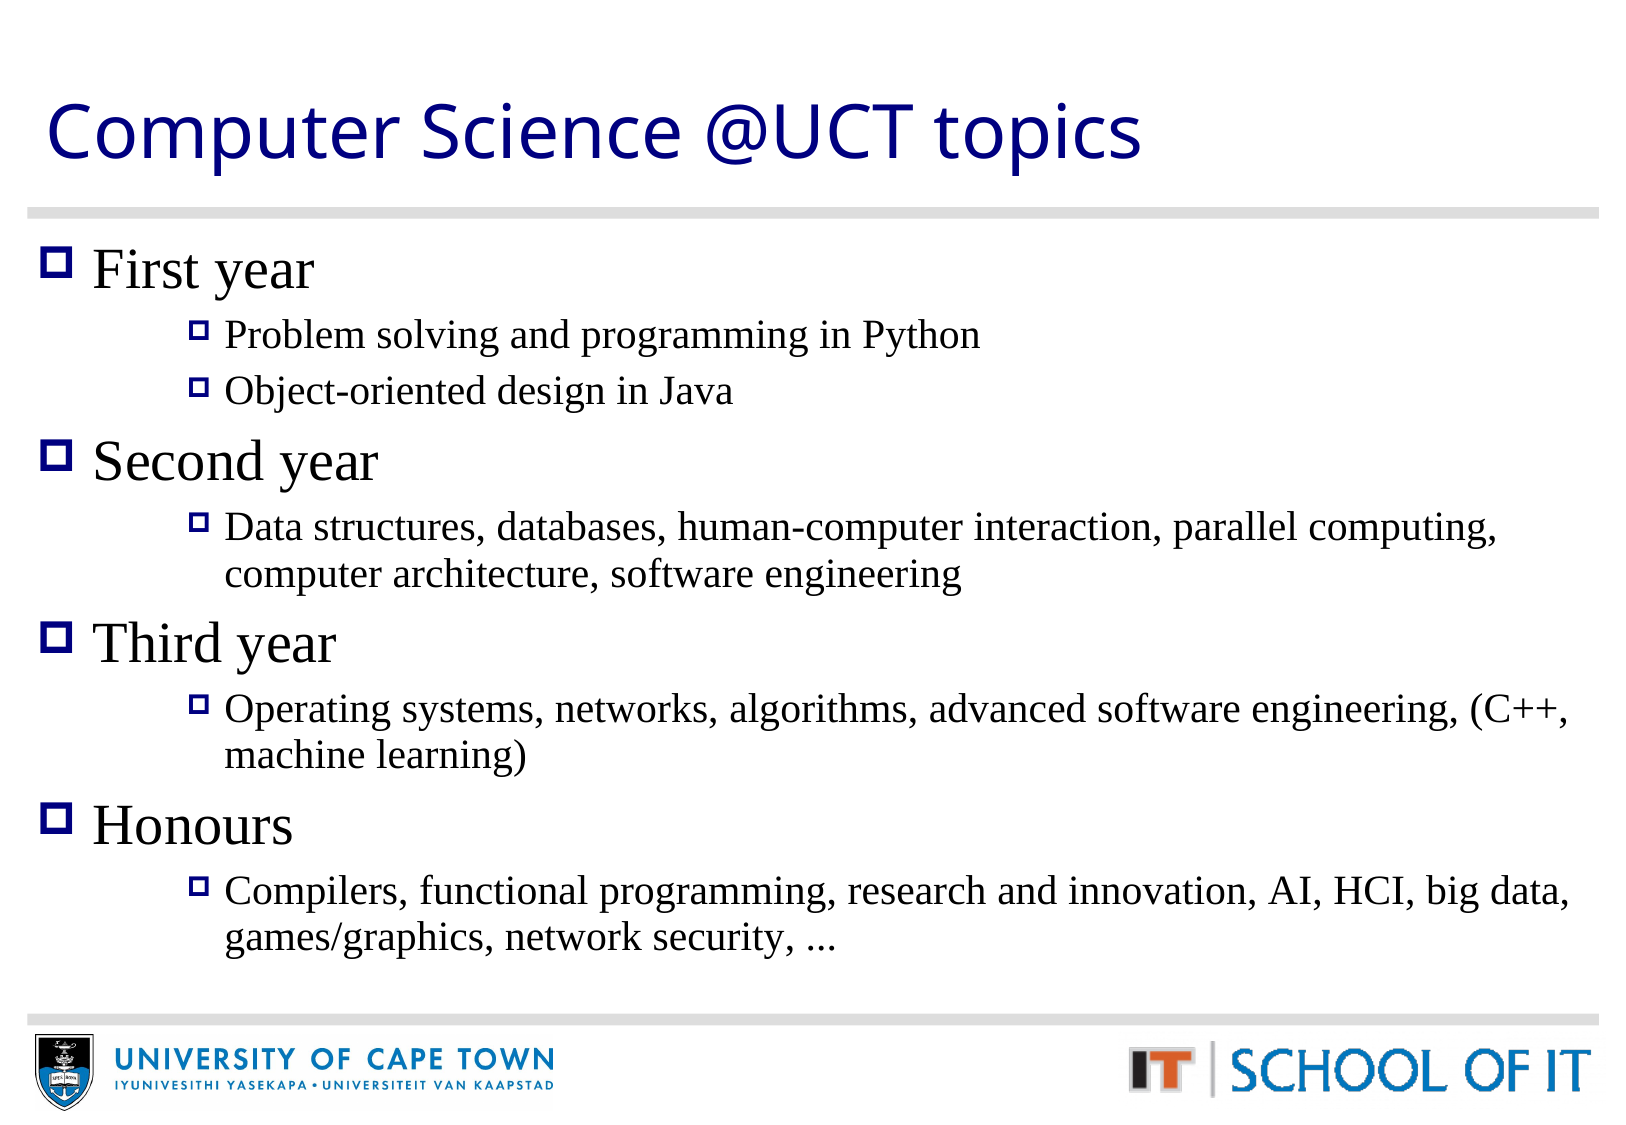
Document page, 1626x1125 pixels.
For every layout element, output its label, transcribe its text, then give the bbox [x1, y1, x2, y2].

picture [1118, 1030, 1606, 1109]
picture [35, 1034, 553, 1111]
list First year Problem solving and programming in Python Object-oriented design in Java Second year Data structures, databases, human-computer interaction, parallel computing, computer architecture, software engineering Third year Operating systems, networks, algorithms, advanced software engineering, (C++, machine learning) Honours Compilers, functional programming, research and innovation, AI, HCI, big data, games/graphics, network security, ... [36, 236, 1579, 998]
title Computer Science @UCT topics [45, 66, 1583, 194]
